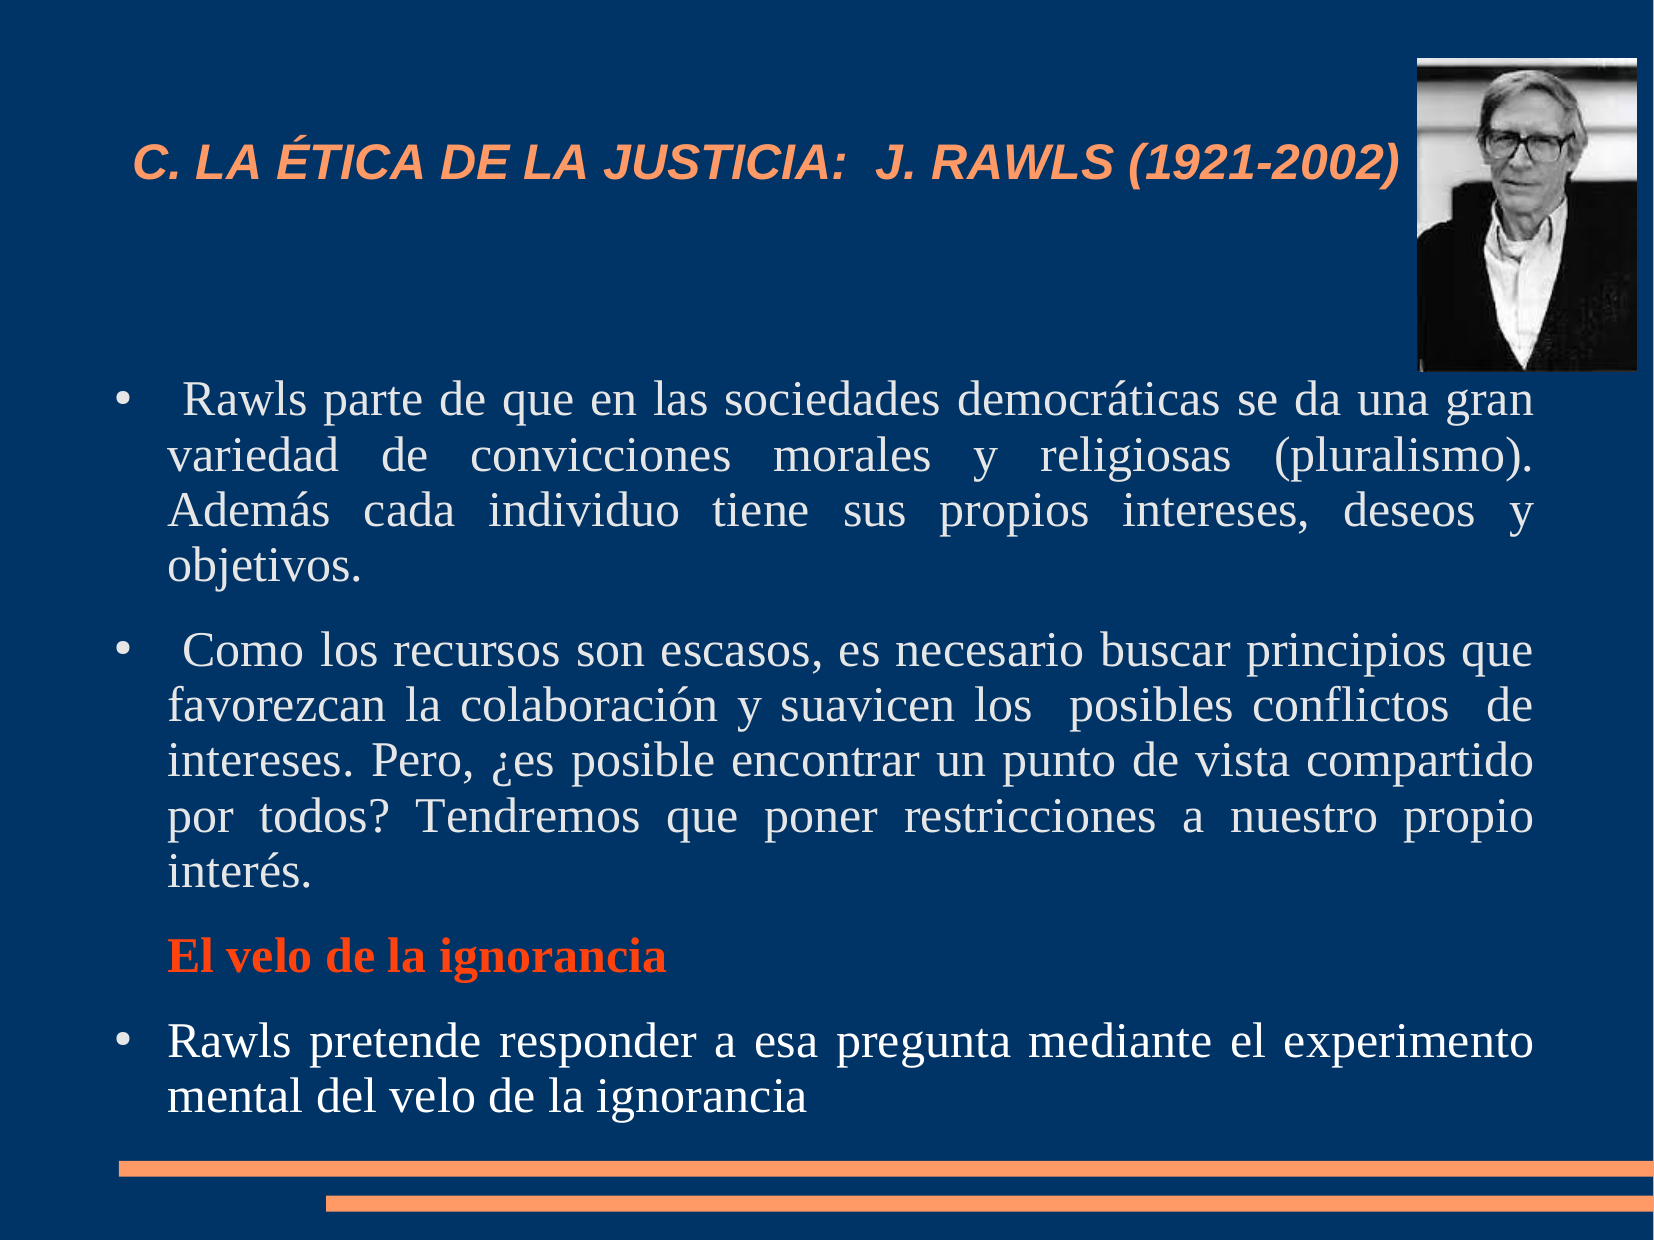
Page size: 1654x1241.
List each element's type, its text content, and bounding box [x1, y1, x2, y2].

picture [1417, 58, 1637, 372]
list Rawls parte de que en las sociedades democráticas se da una gran variedad de convicciones morales y religiosas (pluralismo). Además cada individuo tiene sus propios intereses, deseos y objetivos. Como los recursos son escasos, es necesario buscar principios que favorezcan la colaboración y suavicen los posibles conflictos de intereses. Pero, ¿es posible encontrar un punto de vista compartido por todos? Tendremos que poner restricciones a nuestro propio interés. El velo de la ignorancia Rawls pretende responder a esa pregunta mediante el experimento mental del velo de la ignorancia [96, 371, 1536, 1182]
title C. LA ÉTICA DE LA JUSTICIA: J. RAWLS (1921-2002) [118, 58, 1417, 266]
